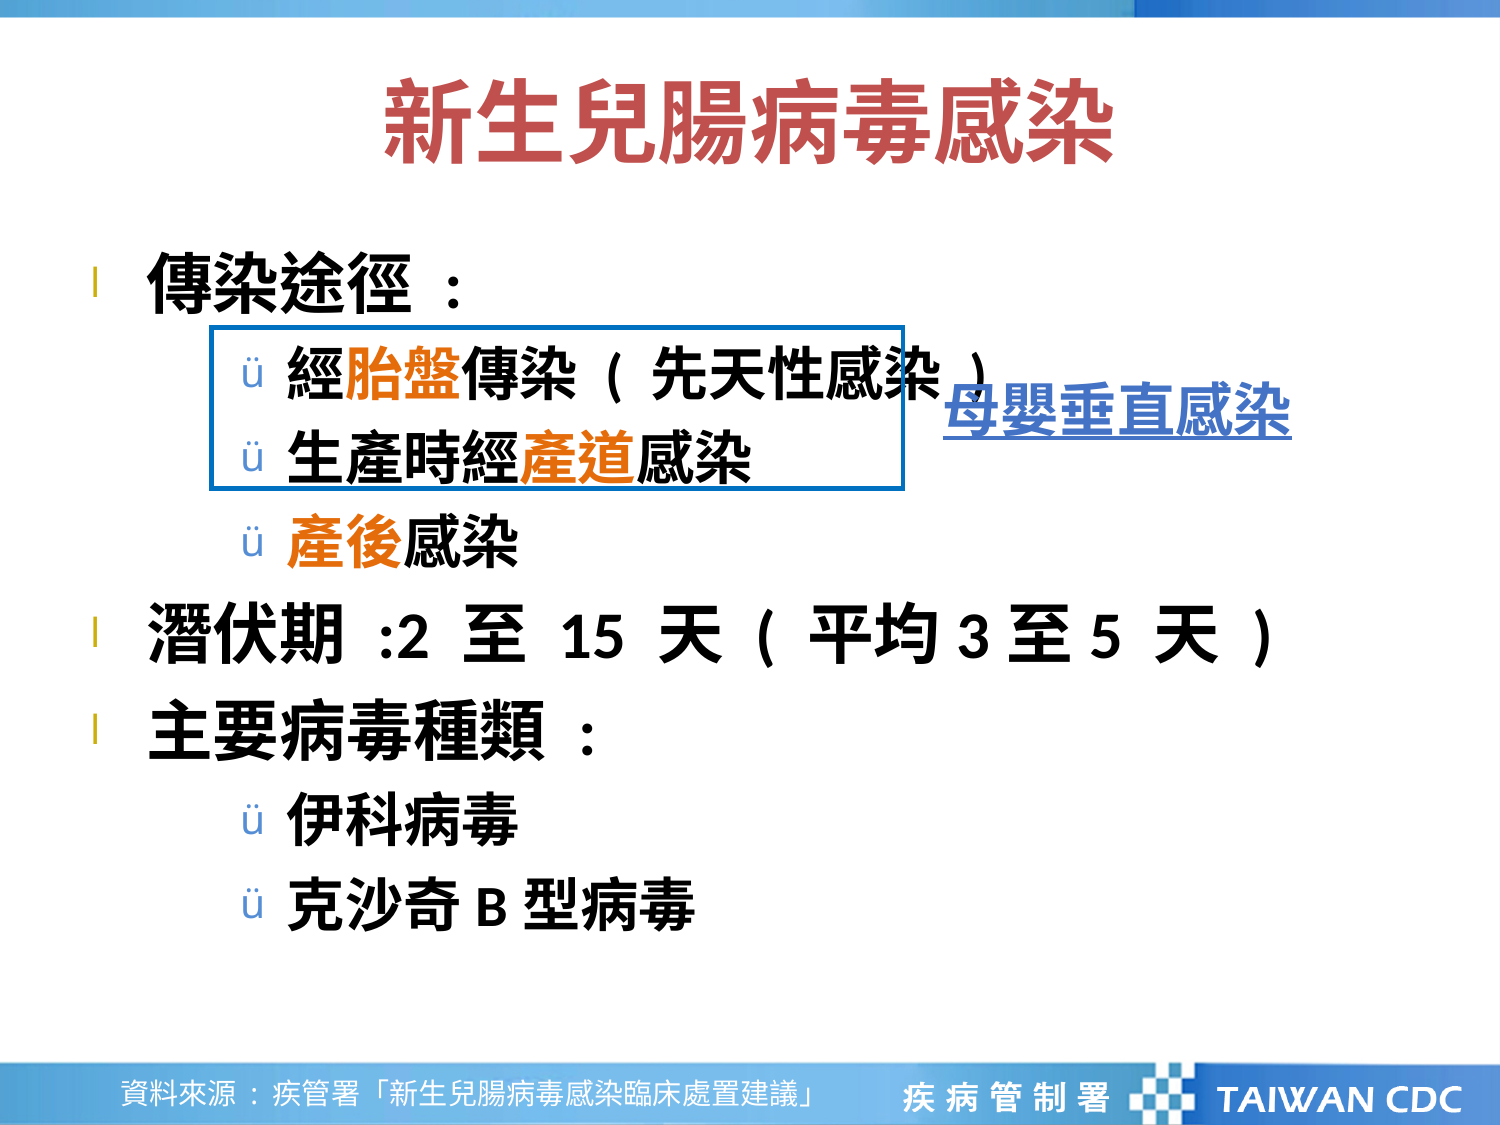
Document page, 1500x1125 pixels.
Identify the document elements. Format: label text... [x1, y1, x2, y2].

title 新生兒腸病毒感染 [75, 25, 1426, 214]
text_box 母嬰垂直感染 [927, 365, 1307, 450]
text_box 資料來源 : 疾管署「新生兒腸病毒感染臨床處置建議」 [105, 1068, 844, 1118]
list 傳染途徑 : 經胎盤傳染 ( 先天性感染 ) 生產時經產道感染 產後感染 潛伏期 :2 至 15 天 ( 平均3至5 天 ) 主要病毒種類 : 伊科病毒 克沙奇B型病毒 [75, 234, 1426, 1029]
